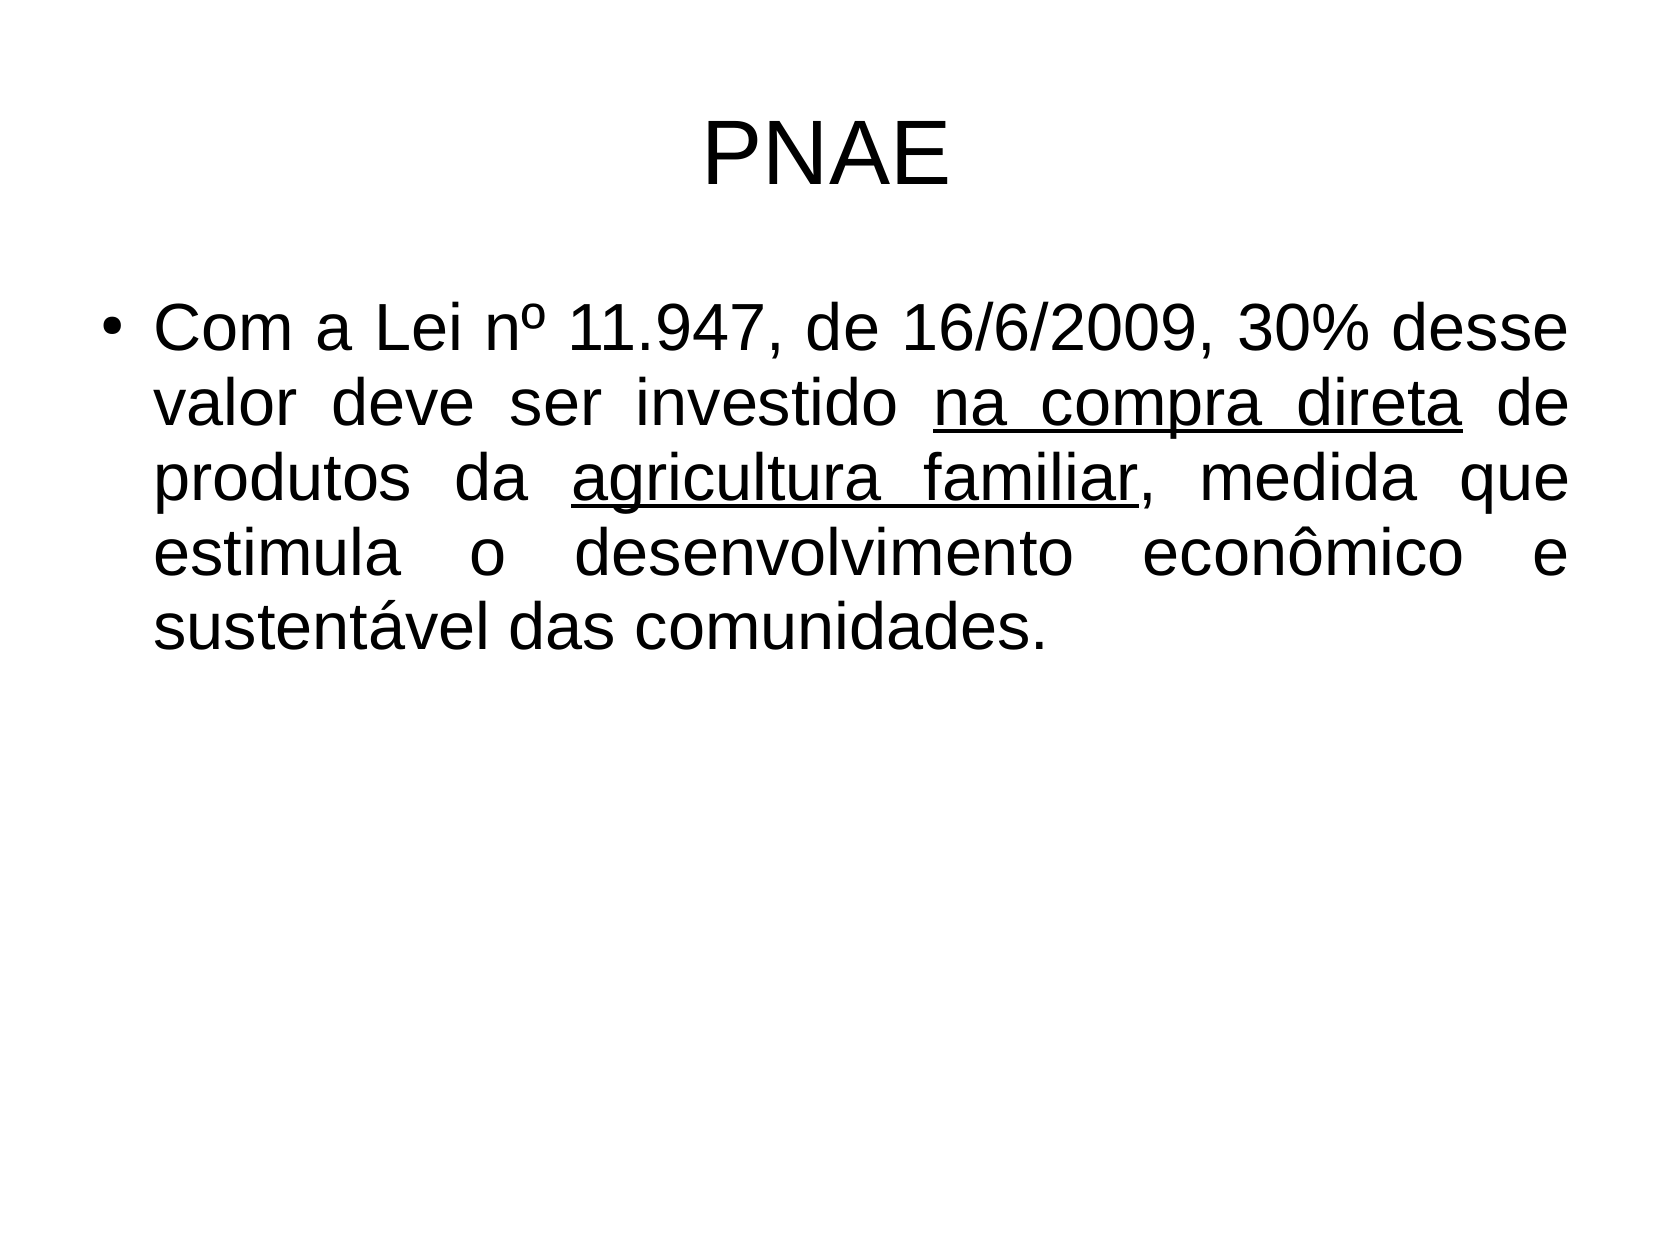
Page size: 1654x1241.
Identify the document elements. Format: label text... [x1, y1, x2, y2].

title PNAE [82, 49, 1571, 257]
list Com a Lei nº 11.947, de 16/6/2009, 30% desse valor deve ser investido na compra direta de produtos da agricultura familiar, medida que estimula o desenvolvimento econômico e sustentável das comunidades. [82, 290, 1571, 1010]
